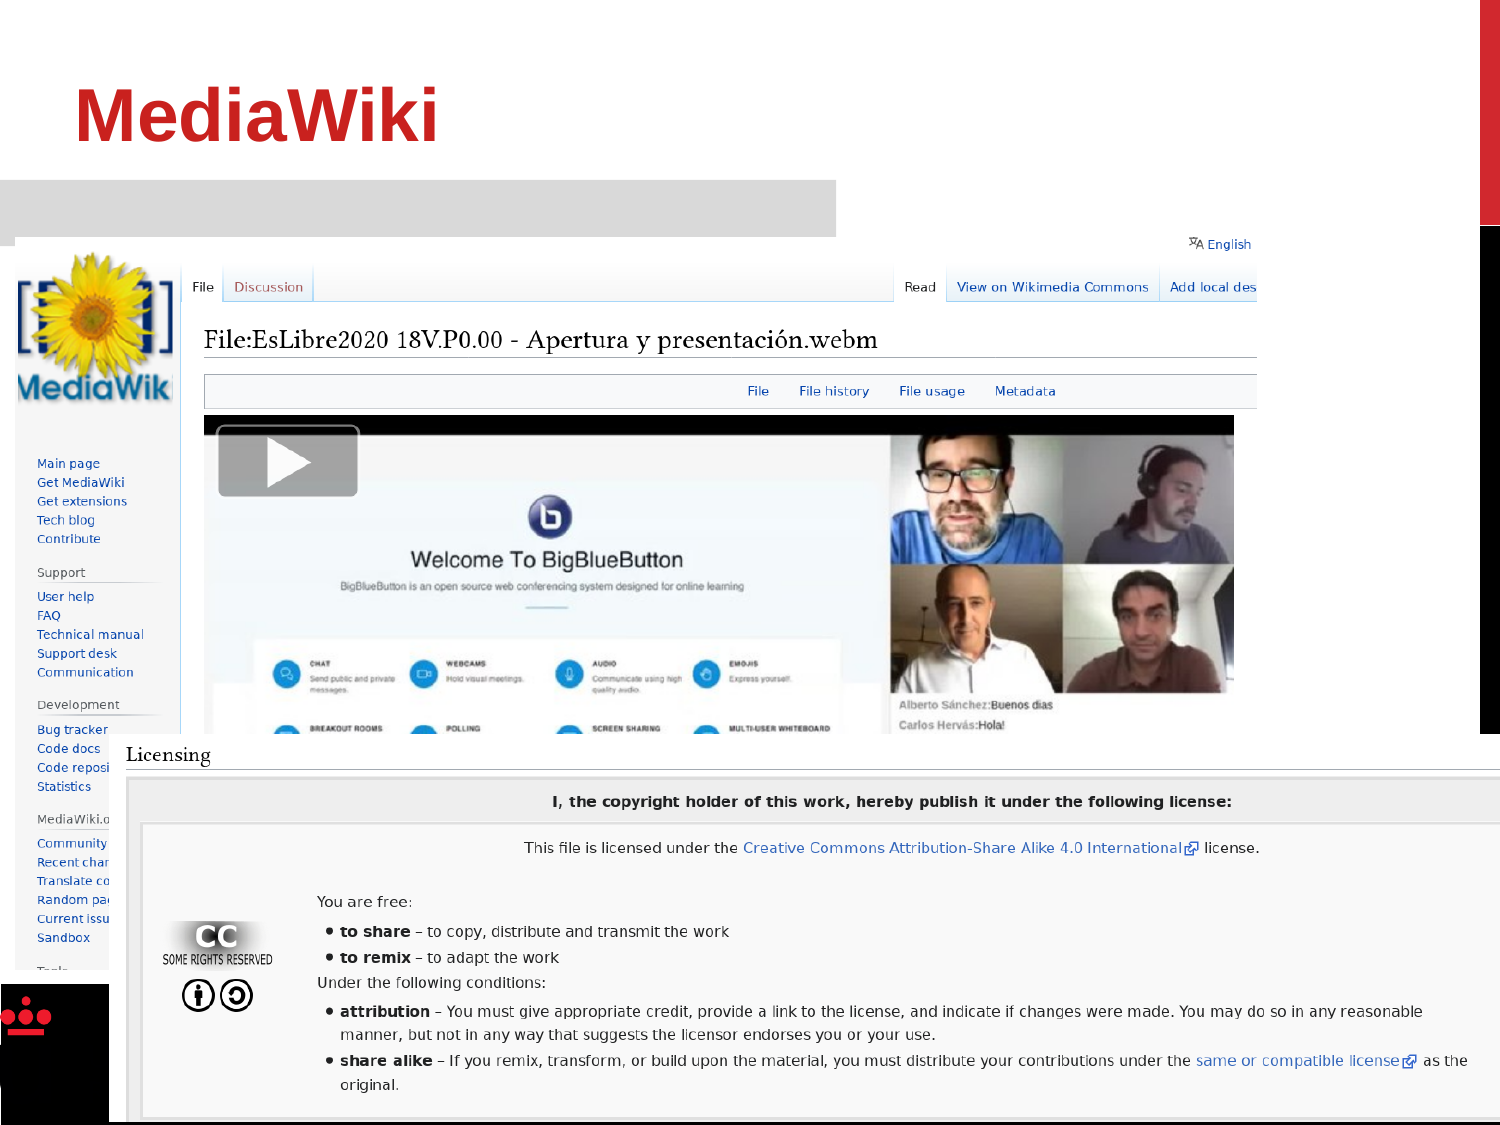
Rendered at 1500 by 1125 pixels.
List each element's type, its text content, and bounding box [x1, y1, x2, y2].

text_box MediaWiki [60, 66, 991, 237]
title [75, 15, 1425, 172]
picture [15, 237, 1500, 1122]
